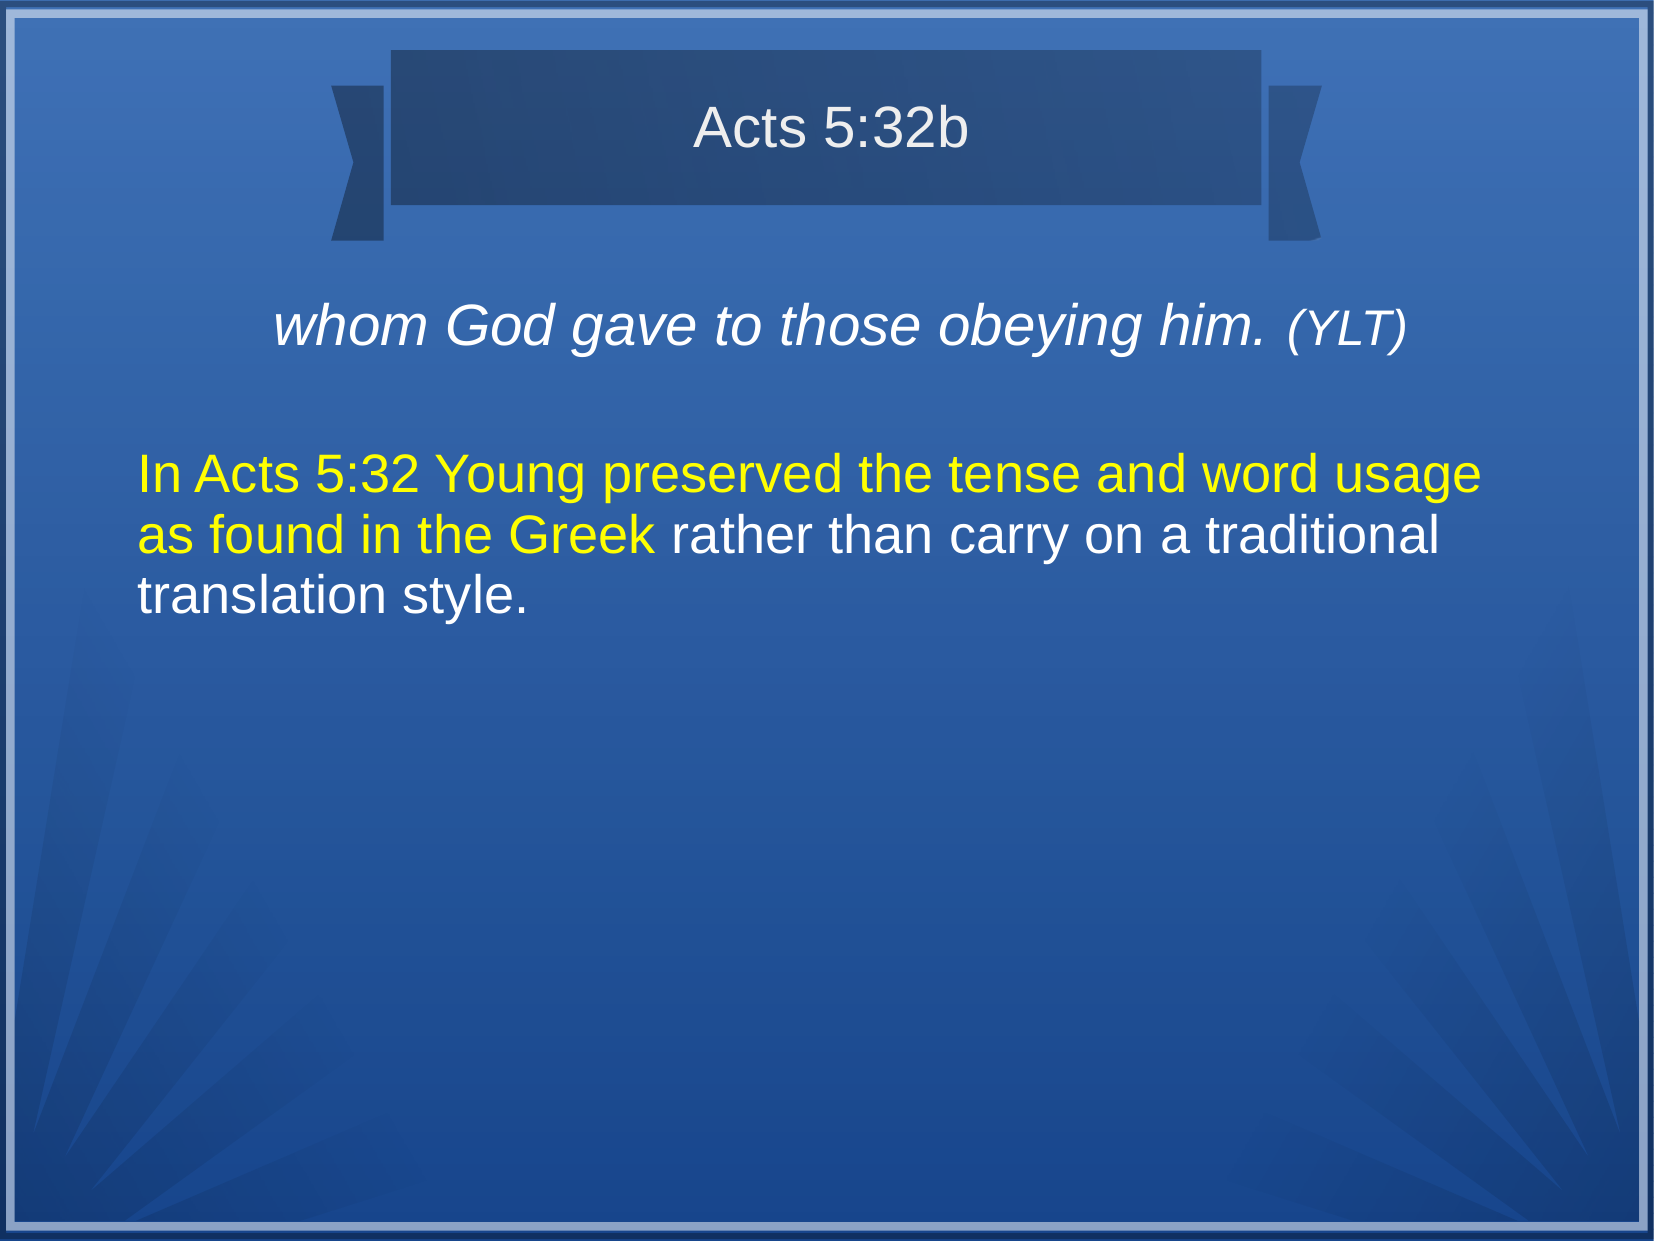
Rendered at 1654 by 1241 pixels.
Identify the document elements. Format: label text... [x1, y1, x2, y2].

text_box whom God gave to those obeying him. (YLT) In Acts 5:32 Young preserved the tense and word usage as found in the Greek rather than carry on a traditional translation style. [122, 285, 1560, 1241]
text_box Acts 5:32b [576, 73, 1087, 182]
